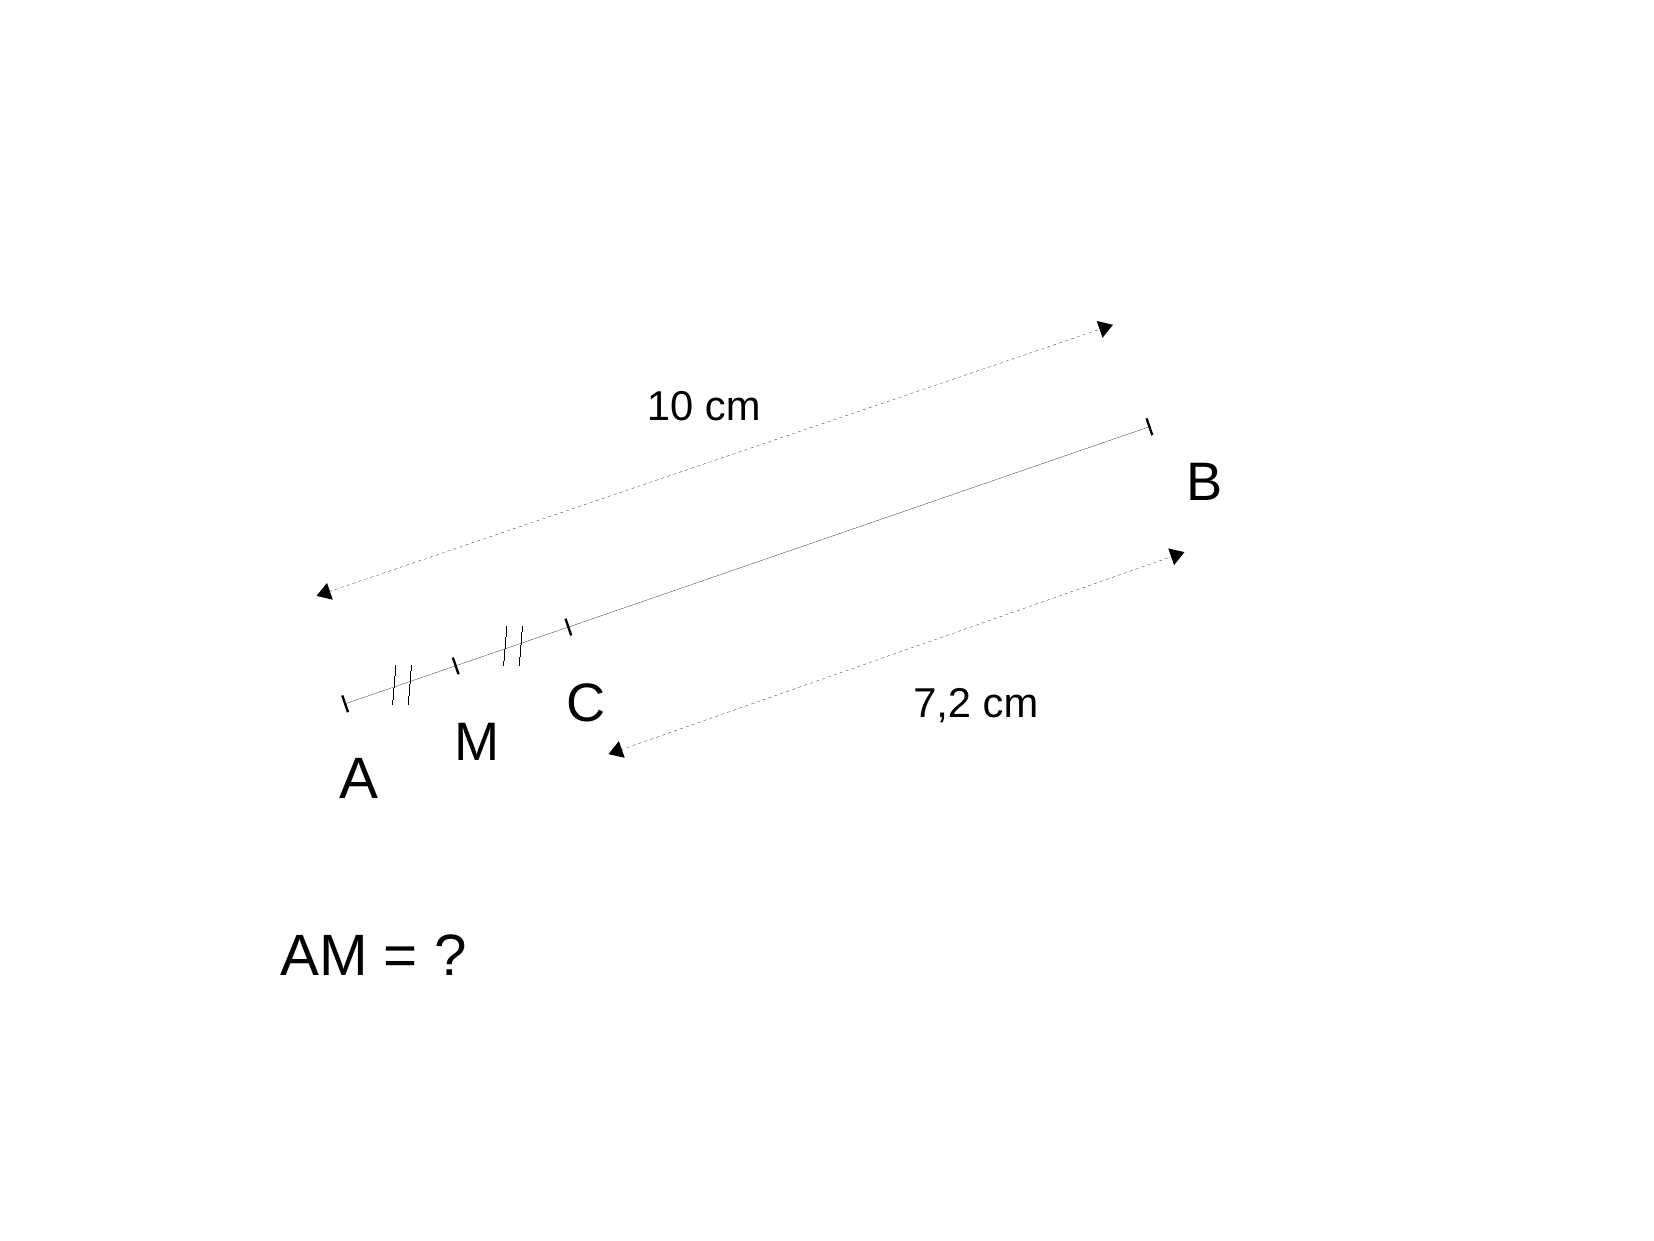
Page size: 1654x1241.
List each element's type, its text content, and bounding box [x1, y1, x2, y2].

text_box A [324, 738, 414, 818]
text_box M [439, 704, 538, 845]
text_box C [551, 665, 651, 807]
text_box 10 cm [632, 375, 866, 481]
text_box AM = ? [265, 915, 798, 995]
text_box 7,2 cm [898, 672, 1078, 742]
text_box B [1171, 443, 1270, 585]
